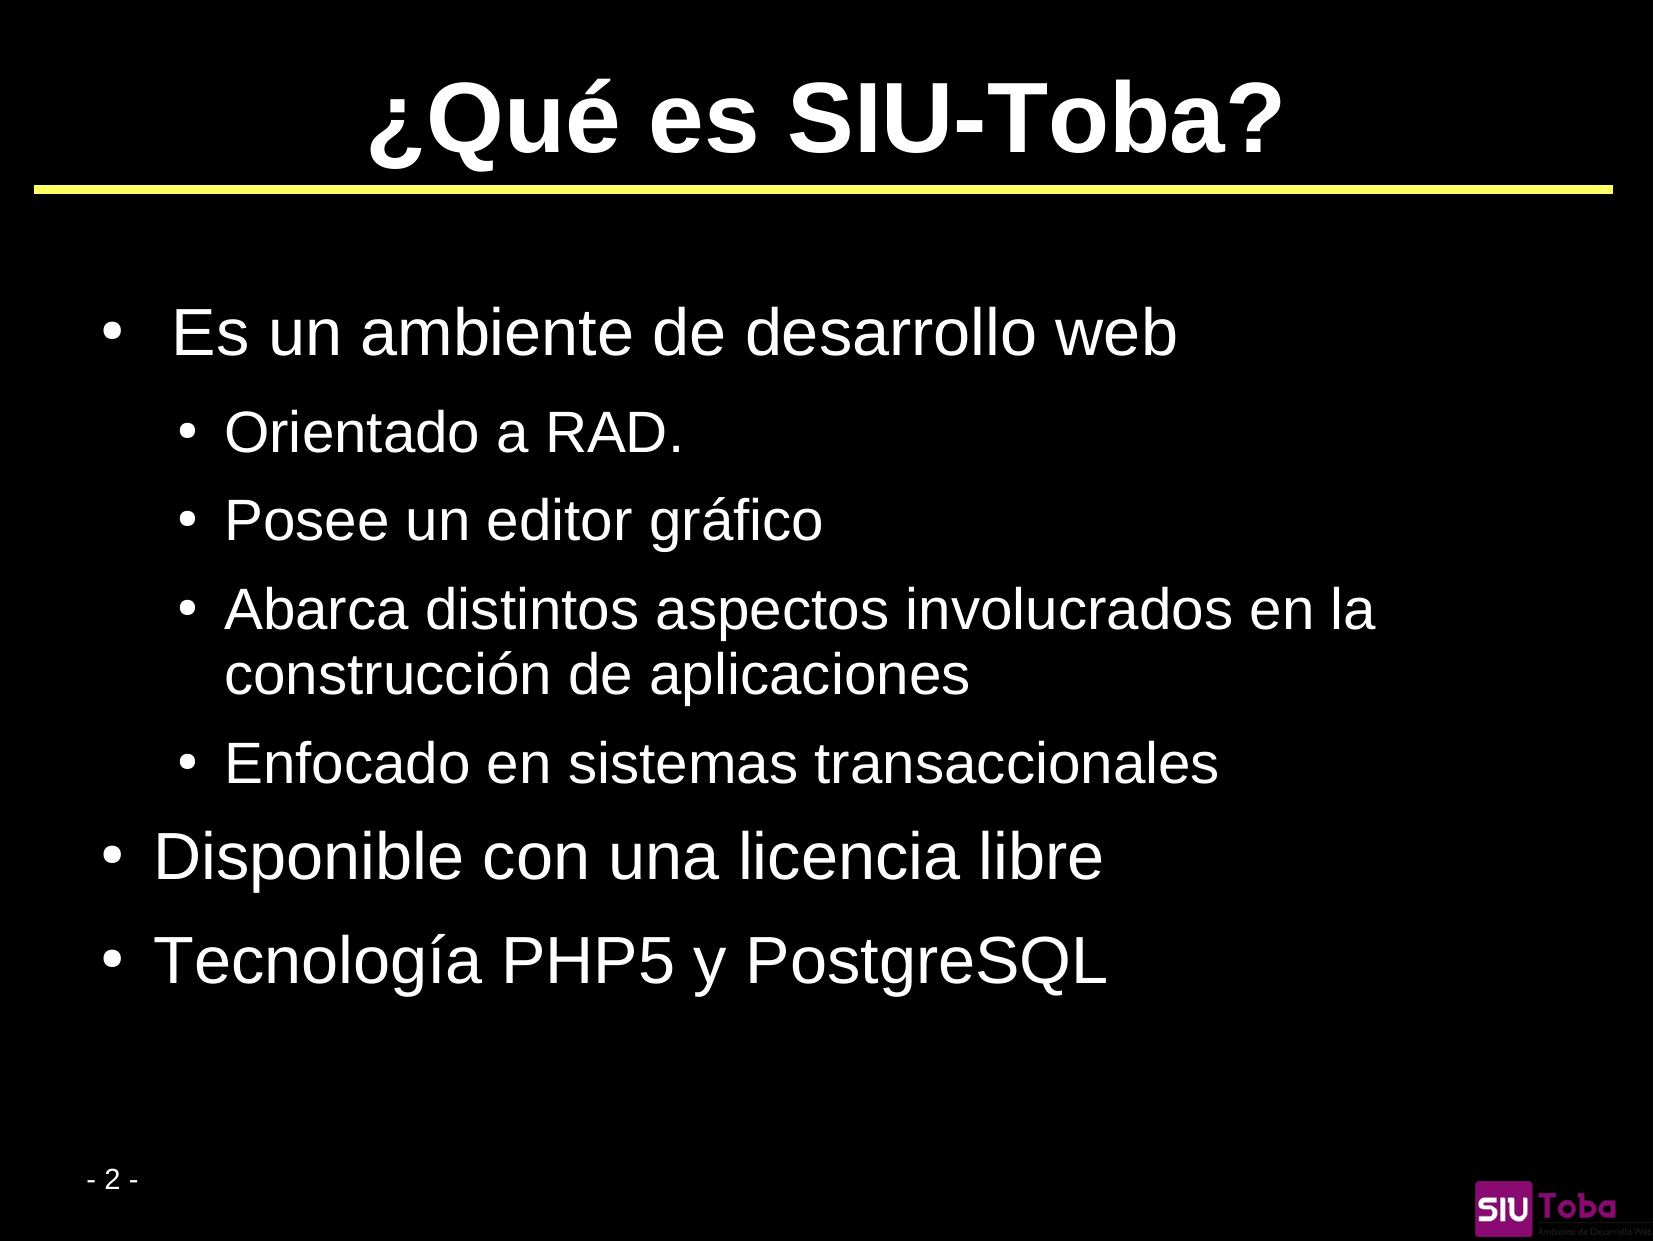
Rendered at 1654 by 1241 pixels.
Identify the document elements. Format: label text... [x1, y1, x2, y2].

picture [1475, 1181, 1652, 1237]
list Es un ambiente de desarrollo web Orientado a RAD. Posee un editor gráfico Abarca distintos aspectos involucrados en la construcción de aplicaciones Enfocado en sistemas transaccionales Disponible con una licencia libre Tecnología PHP5 y PostgreSQL [82, 295, 1565, 1095]
title ¿Qué es SIU-Toba? [58, 47, 1594, 188]
